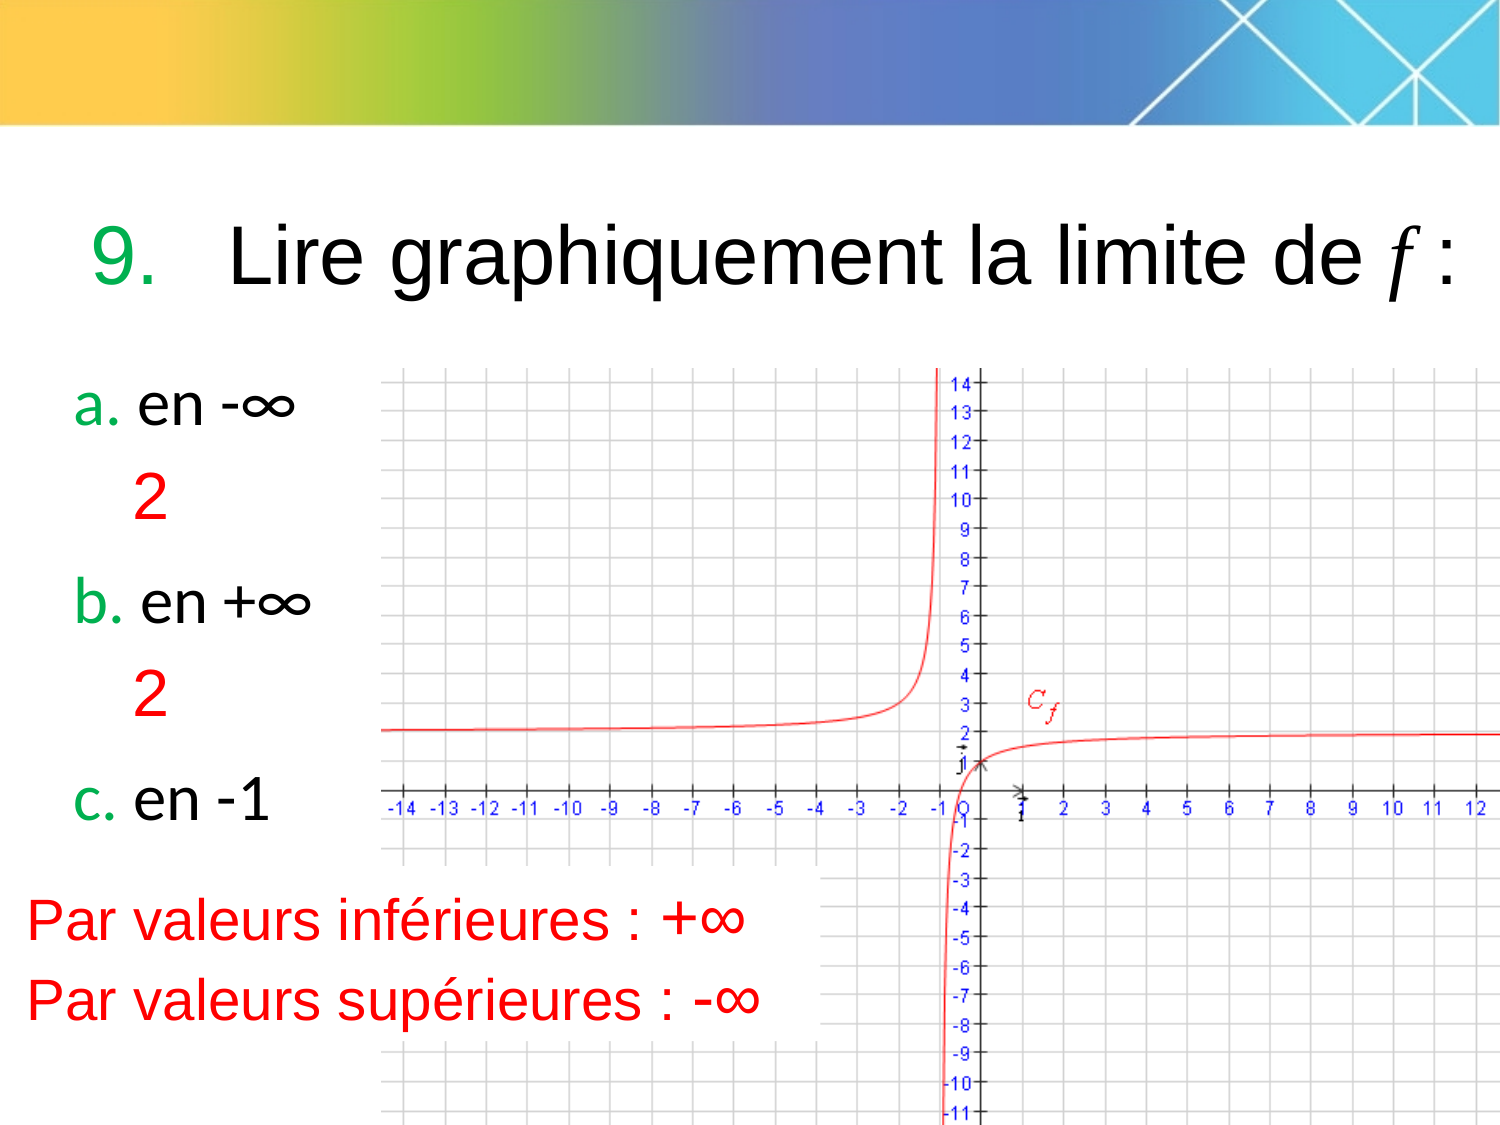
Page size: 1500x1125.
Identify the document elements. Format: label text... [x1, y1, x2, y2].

text_box 2 [117, 642, 340, 738]
text_box Par valeurs inférieures : +∞ Par valeurs supérieures : -∞ [11, 866, 821, 1042]
text_box 2 [117, 445, 340, 541]
text_box a. en -∞ b. en +∞ c. en -1 [58, 351, 411, 842]
picture [381, 368, 1500, 1125]
picture [0, 0, 1500, 127]
text_box Lire graphiquement la limite de f : [75, 164, 1500, 338]
